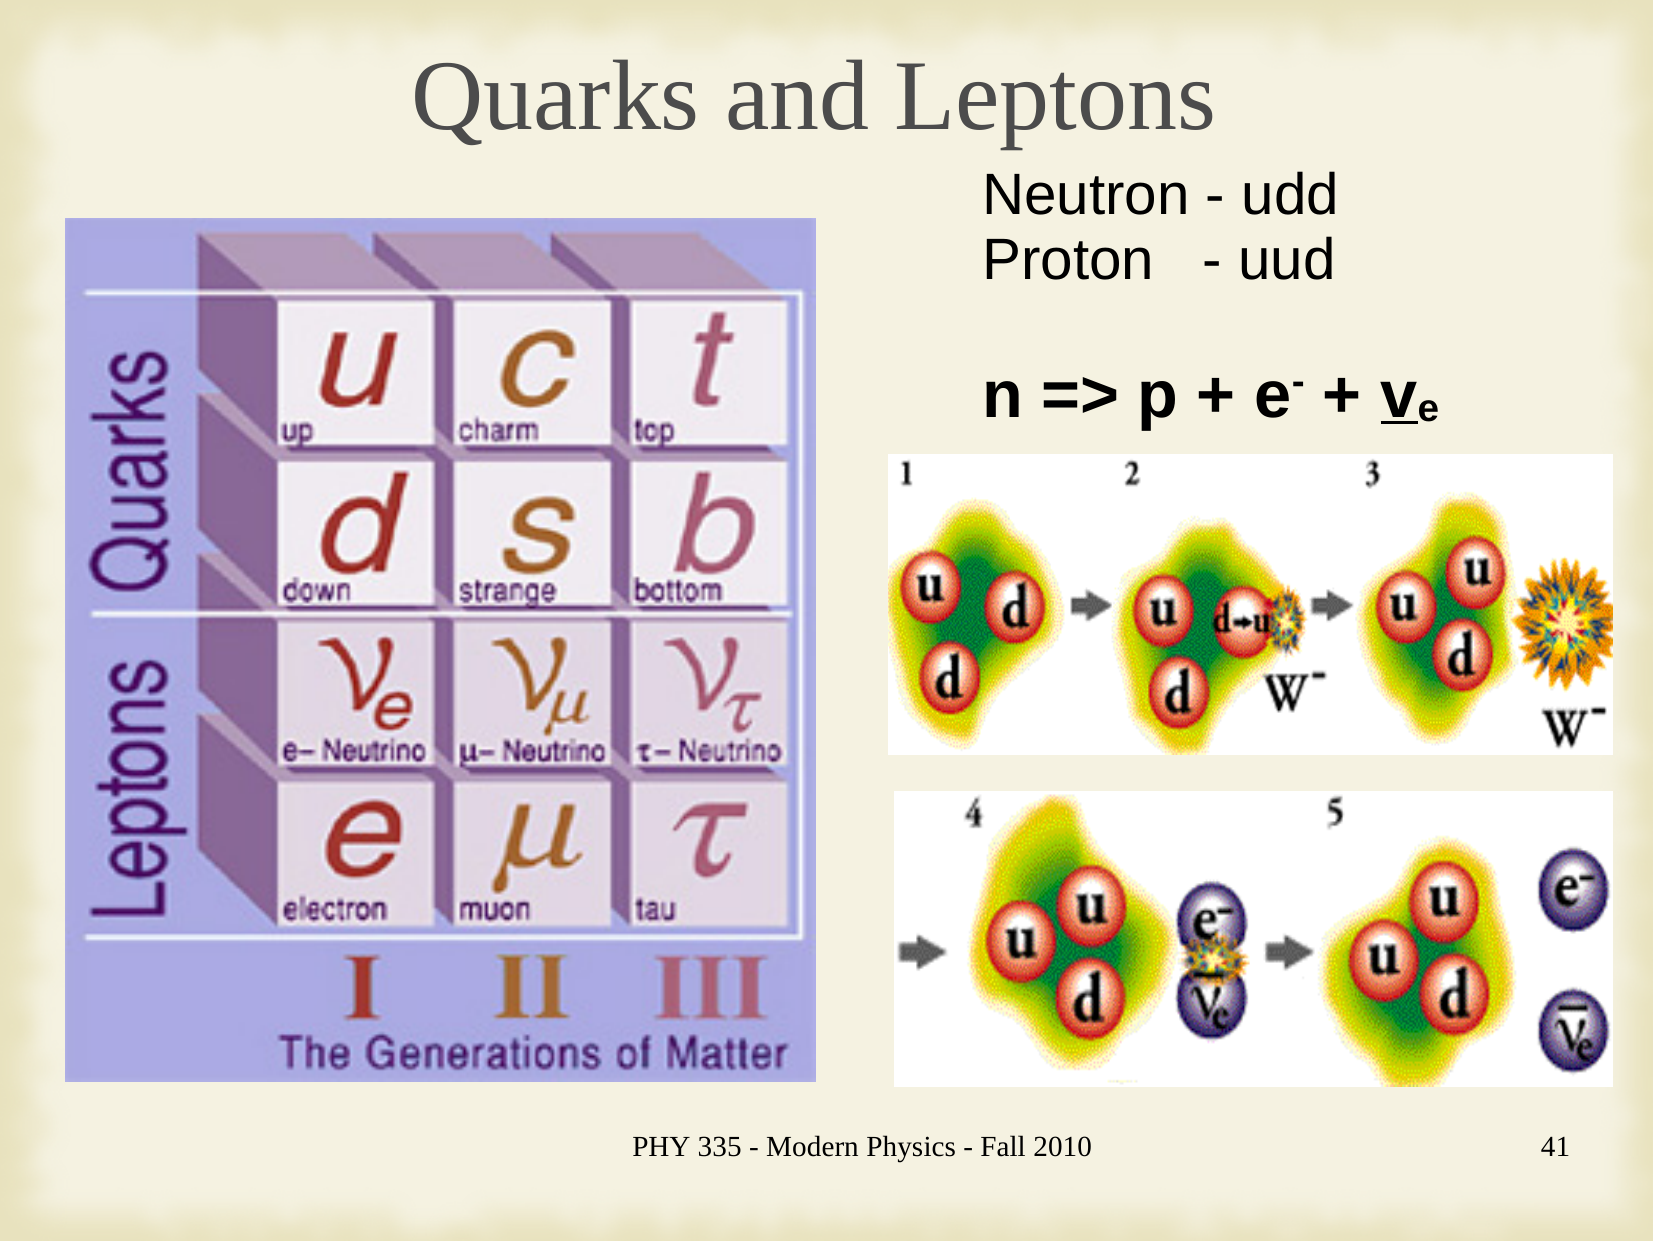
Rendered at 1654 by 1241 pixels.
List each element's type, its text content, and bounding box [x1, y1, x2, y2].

text_box Neutron - udd Proton - uud n => p + e- + ve [967, 154, 1454, 463]
title Quarks and Leptons [82, 0, 1571, 193]
picture [0, 0, 1653, 1241]
